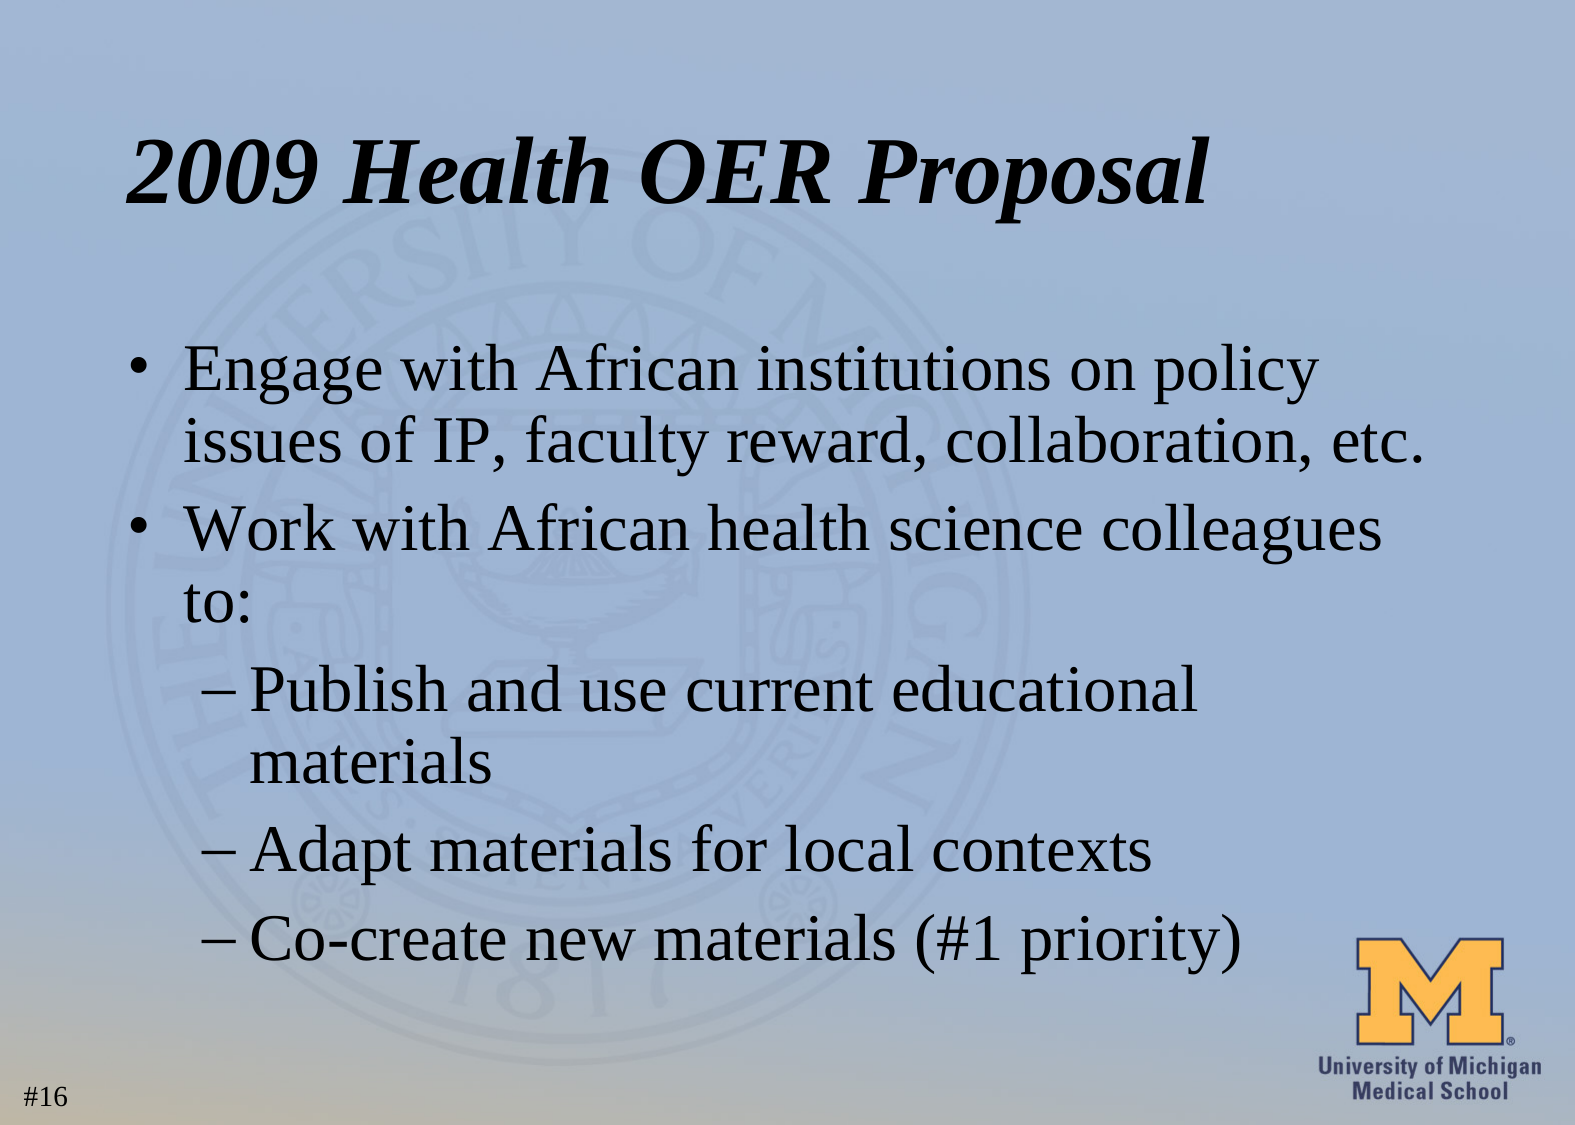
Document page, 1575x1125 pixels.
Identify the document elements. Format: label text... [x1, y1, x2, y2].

title 2009 Health OER Proposal [112, 99, 1463, 288]
list Engage with African institutions on policy issues of IP, faculty reward, collaboration, etc. Work with African health science colleagues to: Publish and use current educational materials Adapt materials for local contexts Co-create new materials (#1 priority) [112, 324, 1463, 1001]
picture [0, 0, 1575, 1125]
